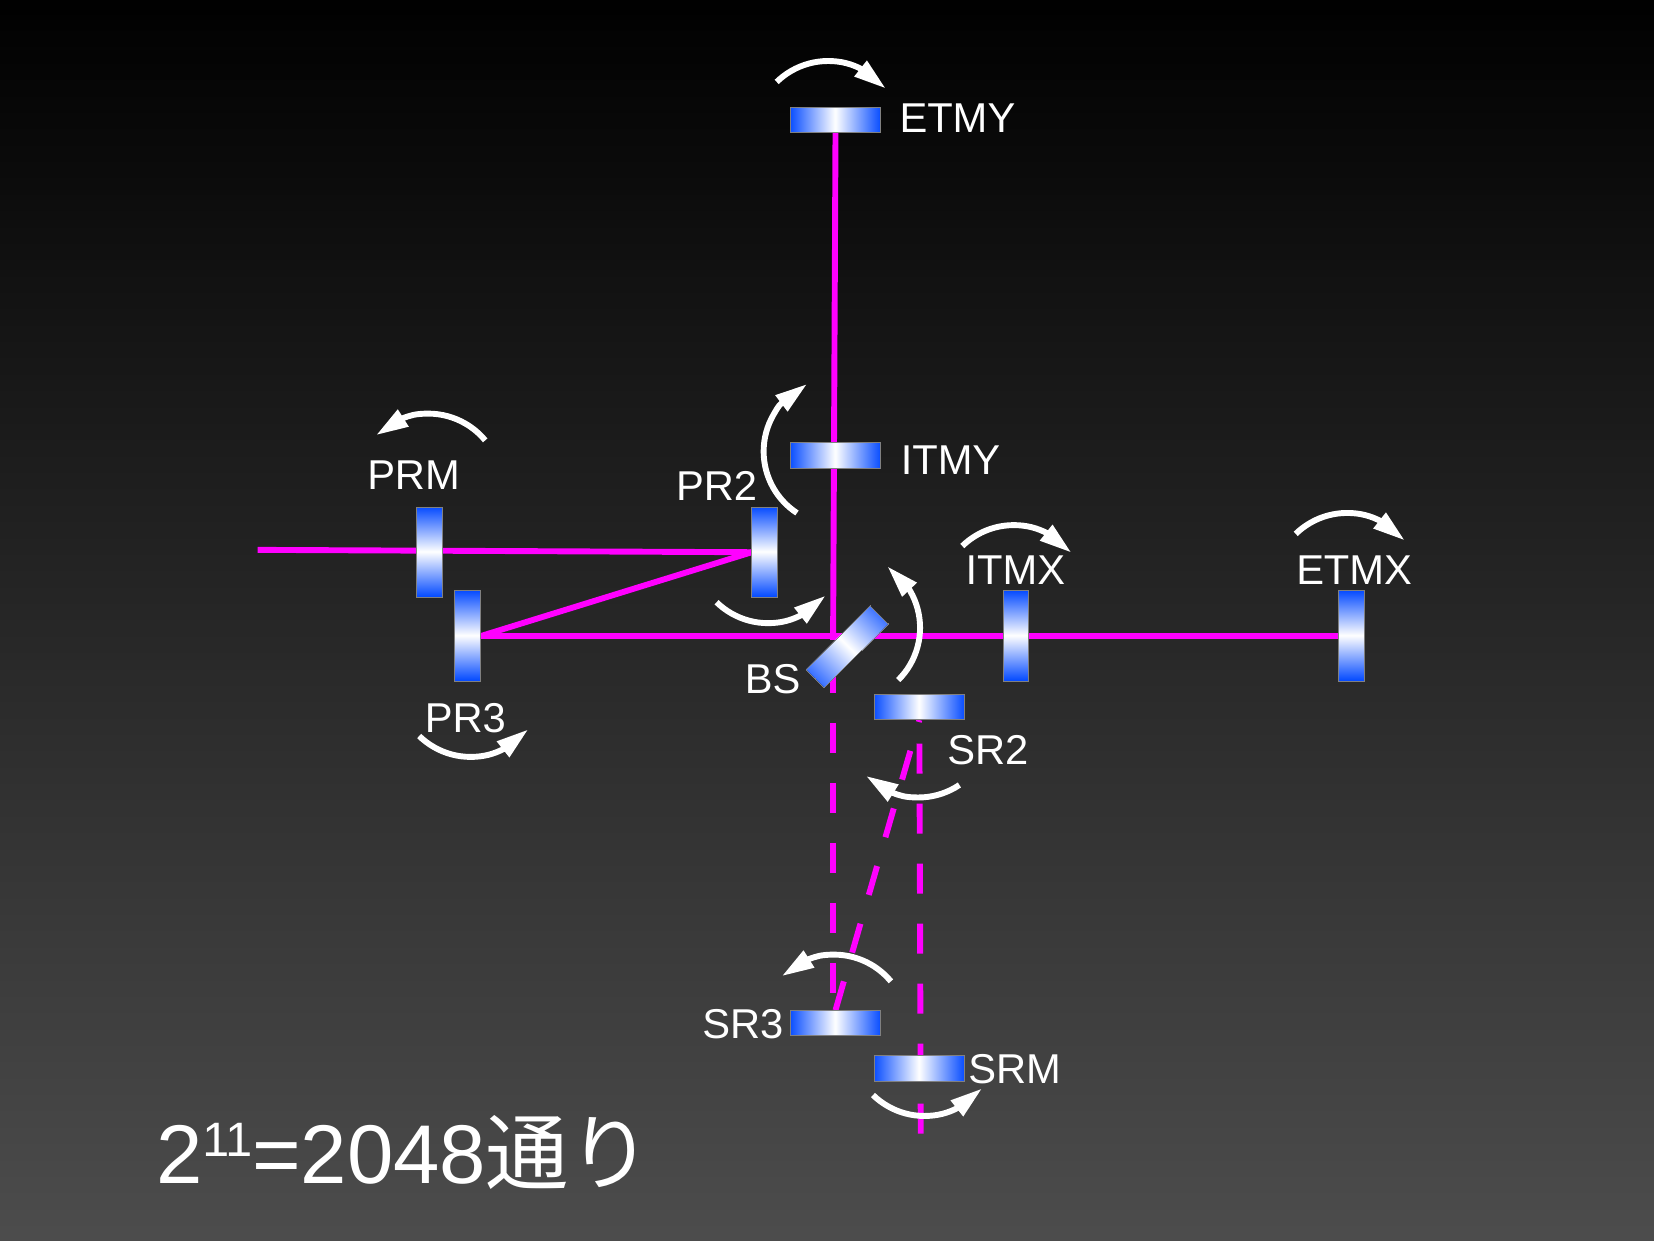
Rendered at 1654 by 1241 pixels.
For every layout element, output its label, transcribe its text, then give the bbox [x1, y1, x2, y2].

text_box [790, 442, 881, 469]
text_box SR2 [932, 719, 1069, 782]
text_box [816, 605, 889, 688]
text_box [751, 517, 778, 598]
text_box [416, 507, 443, 598]
text_box [454, 590, 481, 682]
text_box [1338, 605, 1365, 682]
text_box [1003, 605, 1029, 682]
text_box [790, 107, 881, 133]
text_box [874, 694, 965, 720]
text_box PR3 [410, 687, 538, 749]
text_box ITMX [950, 539, 1102, 605]
text_box SRM [953, 1038, 1097, 1100]
text_box SR3 [687, 993, 803, 1055]
text_box ITMY [886, 428, 1045, 505]
text_box [803, 1010, 881, 1036]
text_box 211=2048通り [141, 1080, 650, 1189]
text_box BS [729, 648, 816, 711]
text_box ETMY [884, 87, 1055, 153]
text_box PRM [352, 444, 507, 507]
text_box [874, 1055, 965, 1082]
text_box PR2 [661, 455, 799, 517]
text_box ETMX [1281, 539, 1449, 605]
